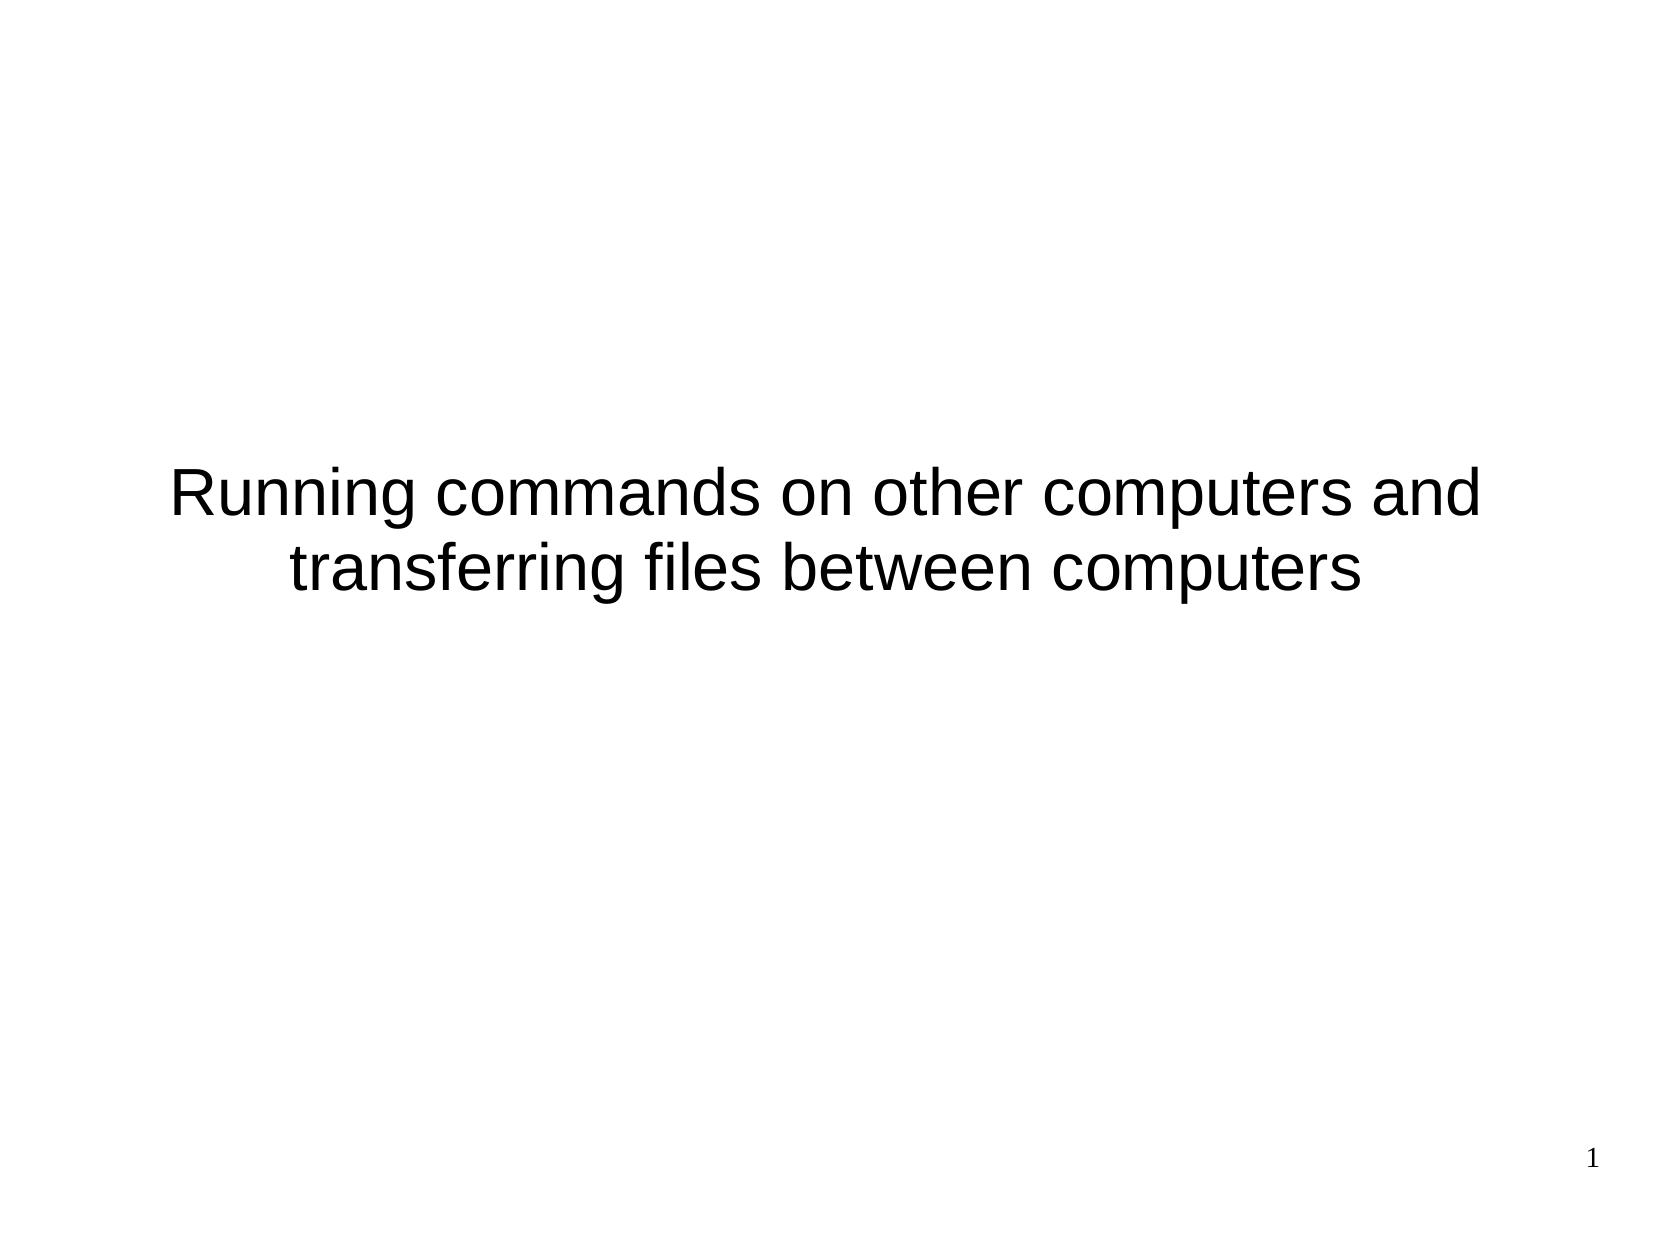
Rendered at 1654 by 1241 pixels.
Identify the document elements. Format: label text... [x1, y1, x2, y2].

subtitle Running commands on other computers and transferring files between computers [82, 49, 1571, 1010]
